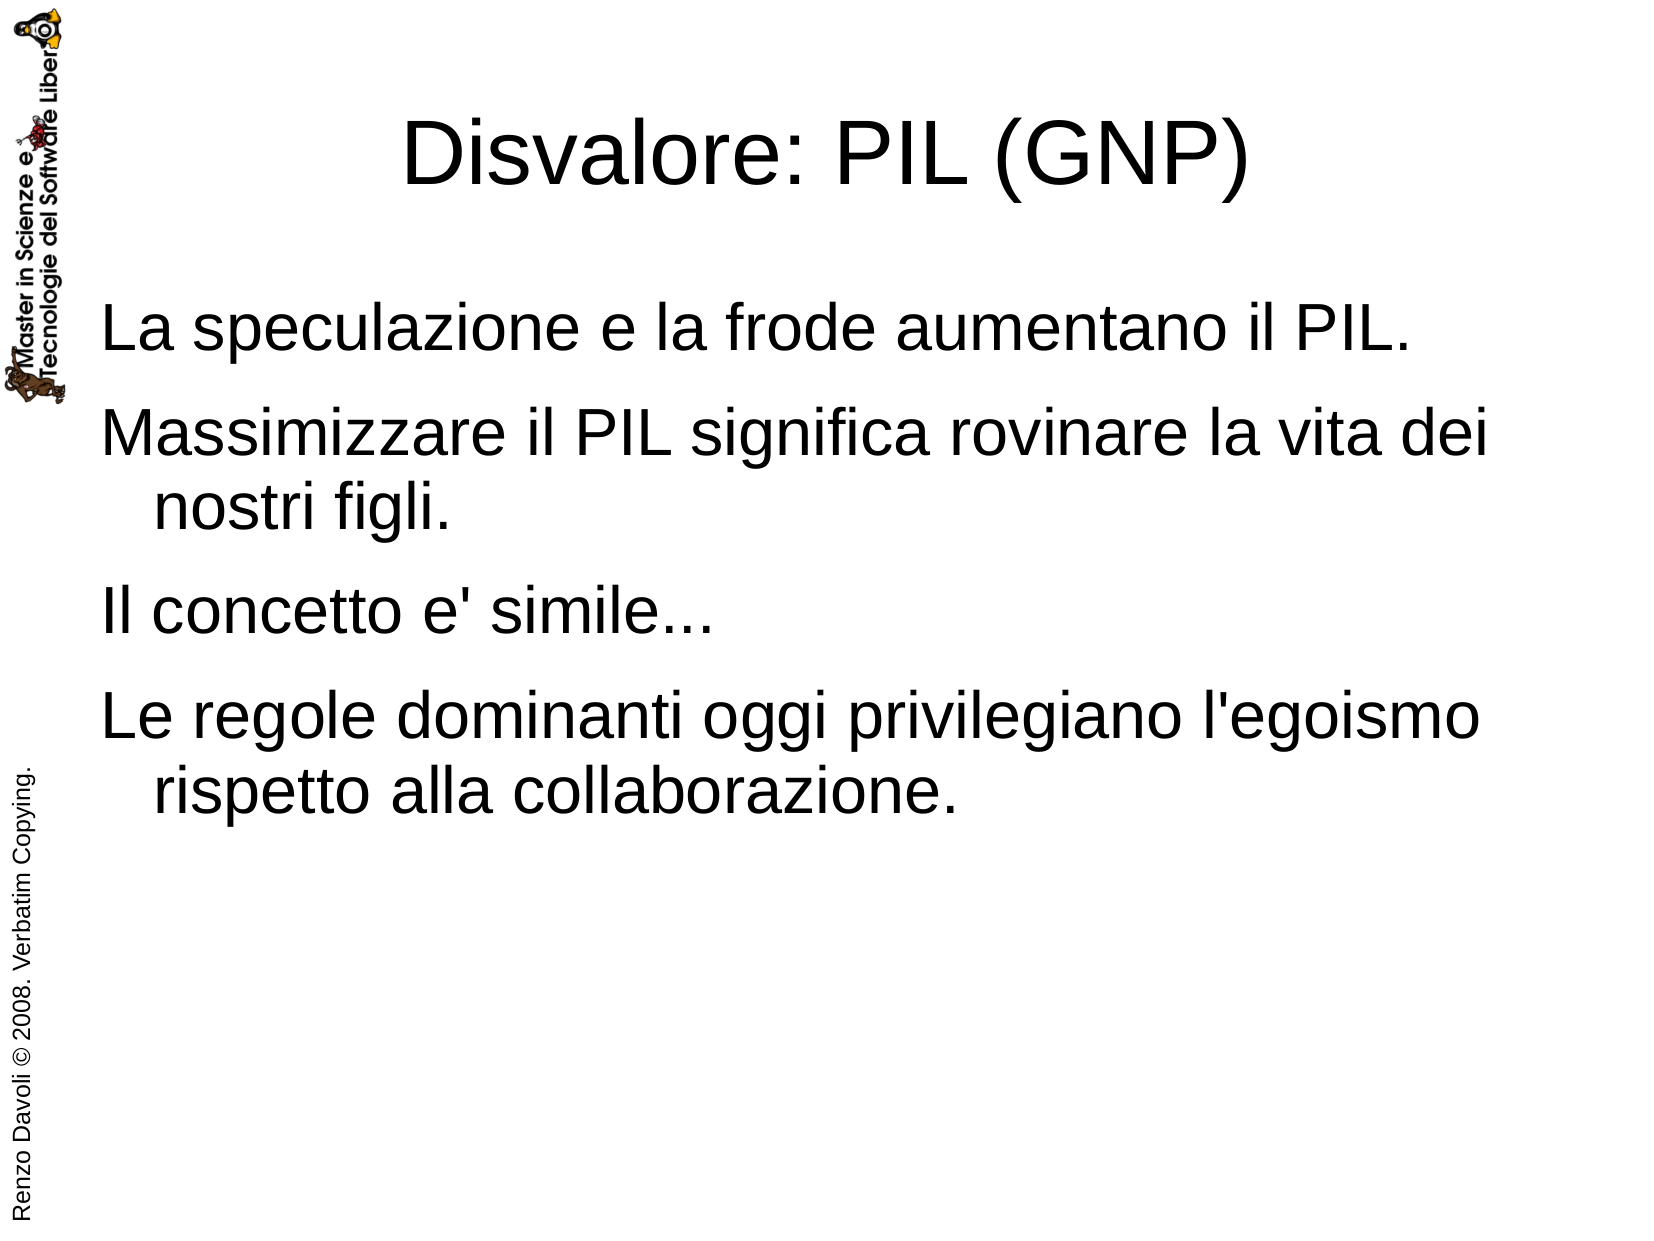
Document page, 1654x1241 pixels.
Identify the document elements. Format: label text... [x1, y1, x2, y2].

picture [1, 2, 69, 413]
list La speculazione e la frode aumentano il PIL. Massimizzare il PIL significa rovinare la vita dei nostri figli. Il concetto e' simile... Le regole dominanti oggi privilegiano l'egoismo rispetto alla collaborazione. [82, 290, 1571, 1094]
title Disvalore: PIL (GNP) [82, 56, 1571, 250]
